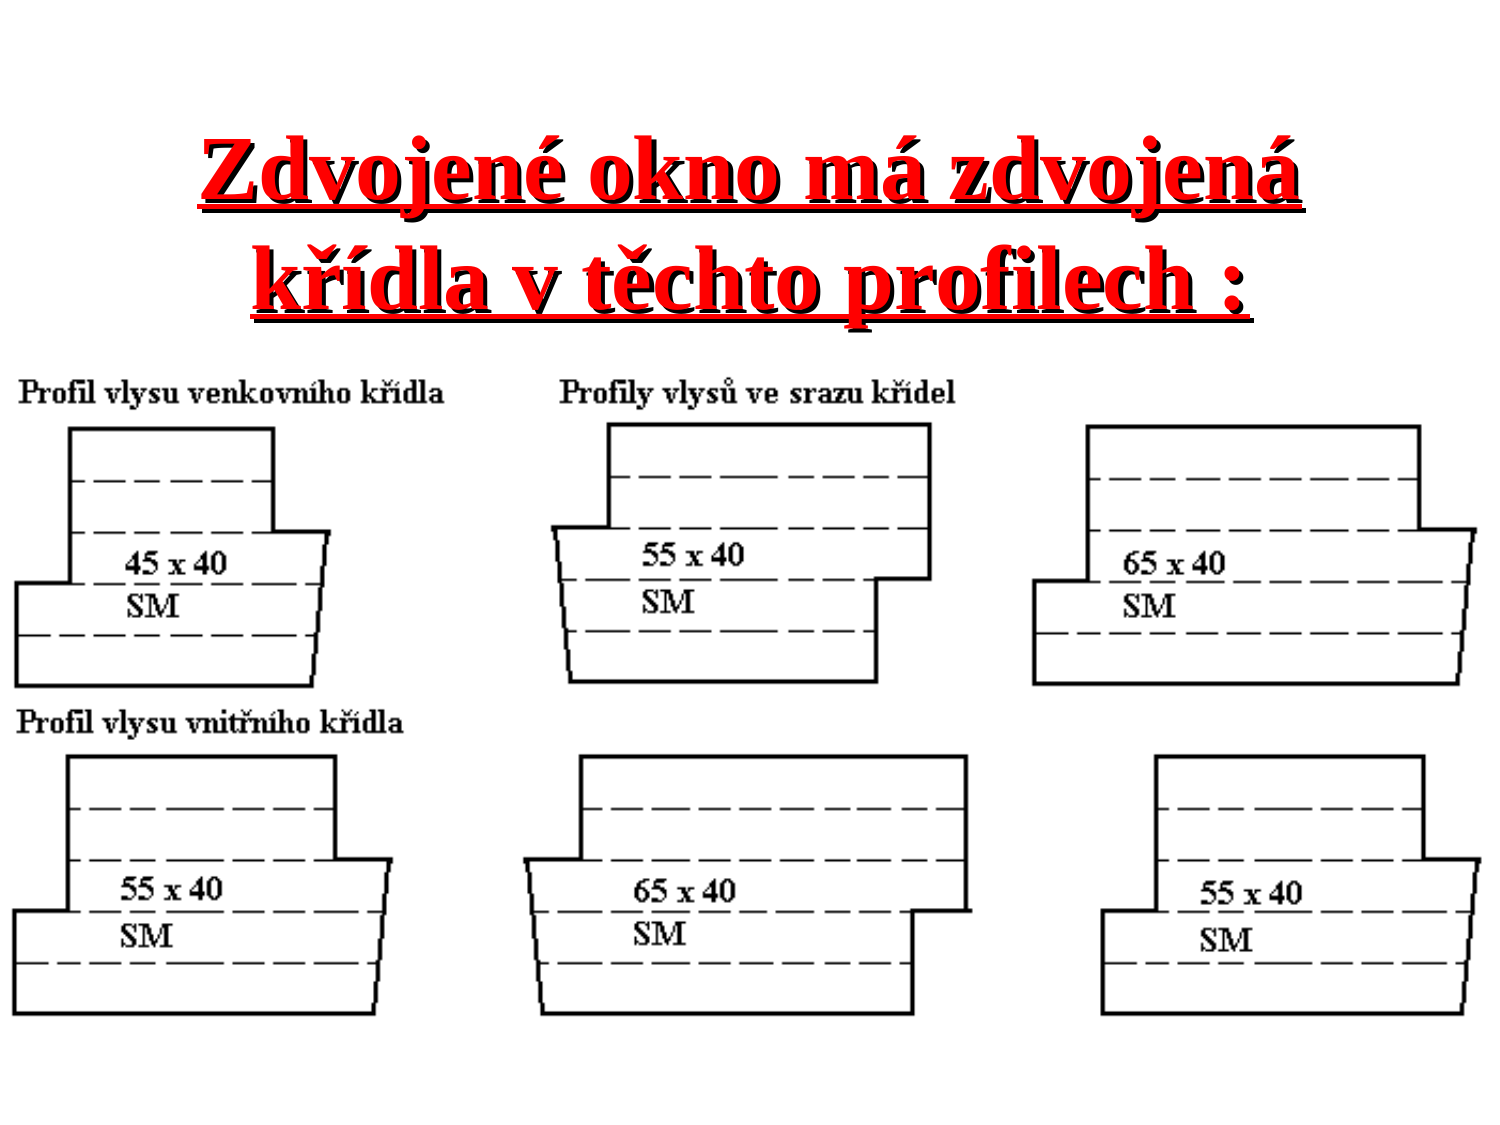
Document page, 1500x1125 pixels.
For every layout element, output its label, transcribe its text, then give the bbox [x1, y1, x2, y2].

title Zdvojené okno má zdvojená křídla v těchto profilech : [112, 99, 1388, 288]
picture [0, 363, 1500, 1042]
